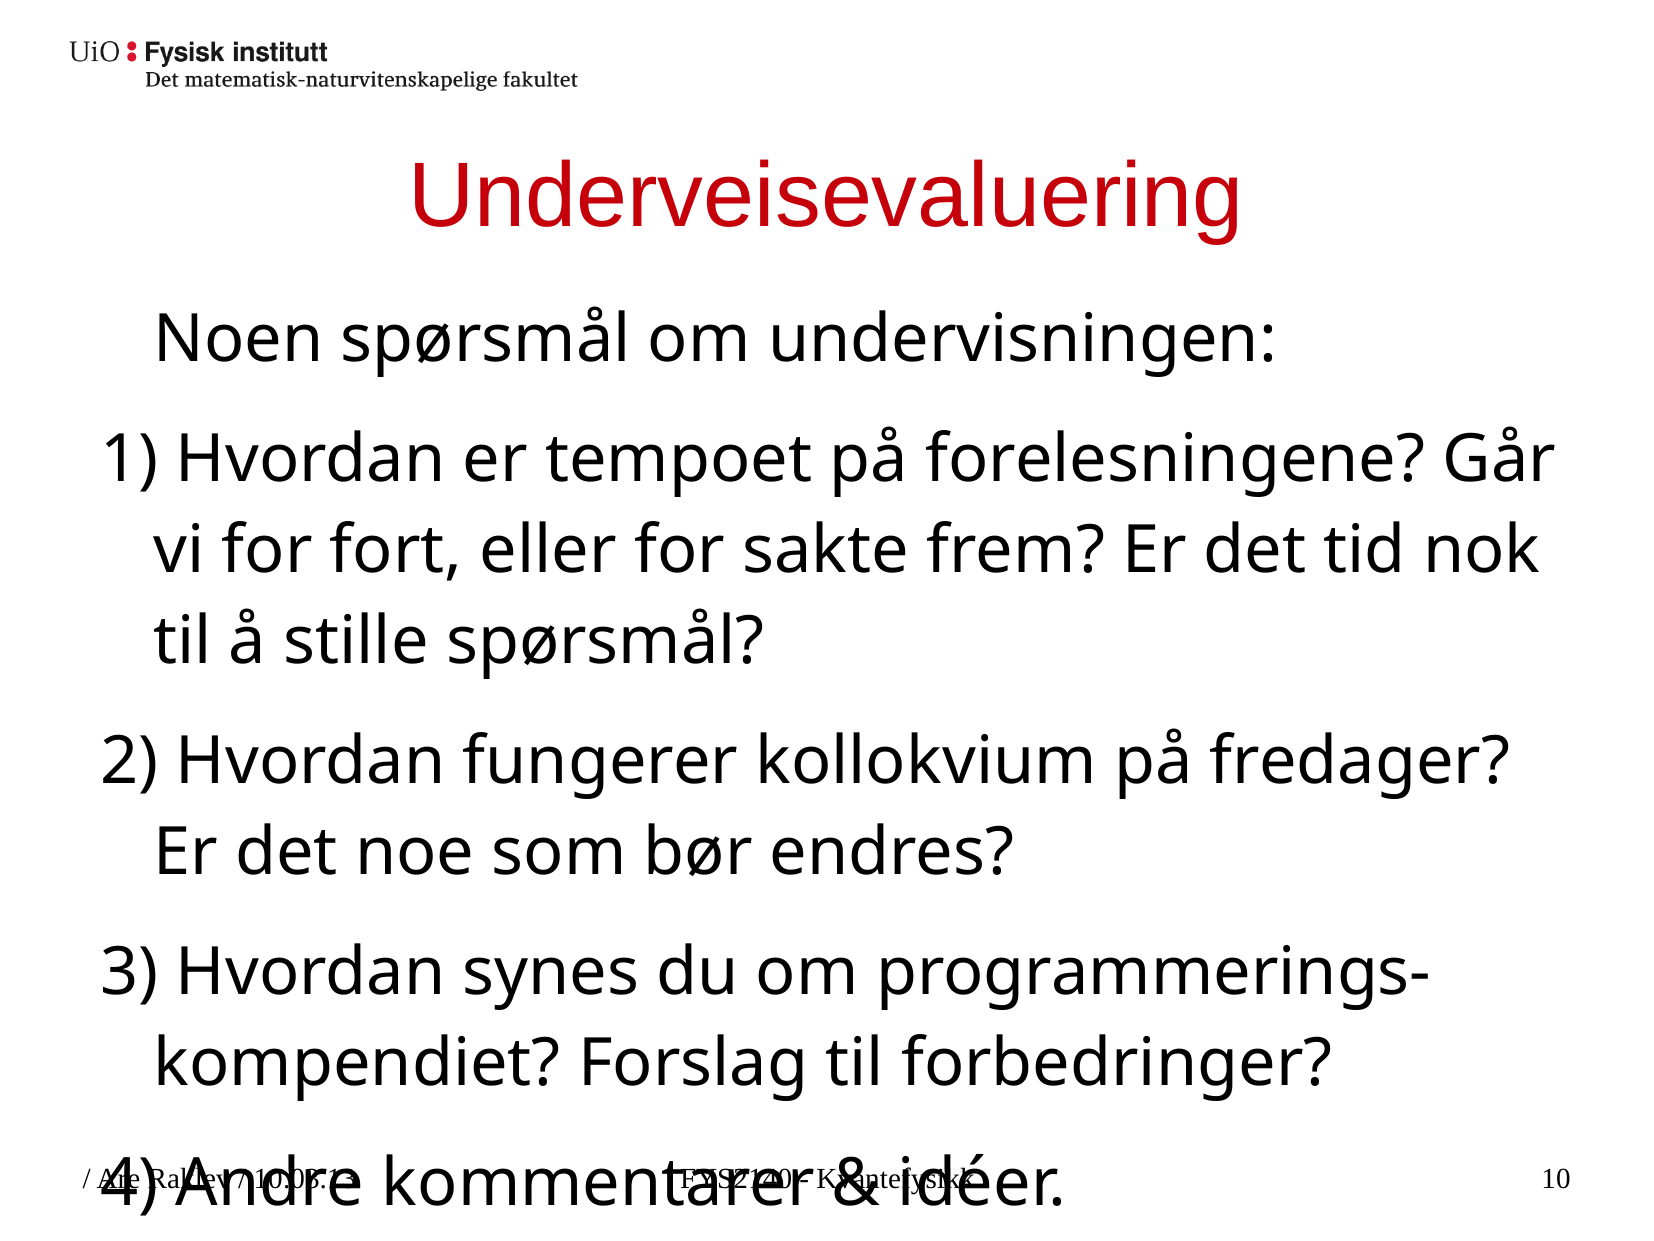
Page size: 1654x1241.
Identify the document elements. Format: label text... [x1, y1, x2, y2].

picture [68, 37, 581, 93]
title Underveisevaluering [82, 90, 1571, 290]
list Noen spørsmål om undervisningen: Hvordan er tempoet på forelesningene? Går vi for fort, eller for sakte frem? Er det tid nok til å stille spørsmål? Hvordan fungerer kollokvium på fredager? Er det noe som bør endres? Hvordan synes du om programmerings-kompendiet? Forslag til forbedringer? Andre kommentarer & idéer. [82, 290, 1576, 1094]
